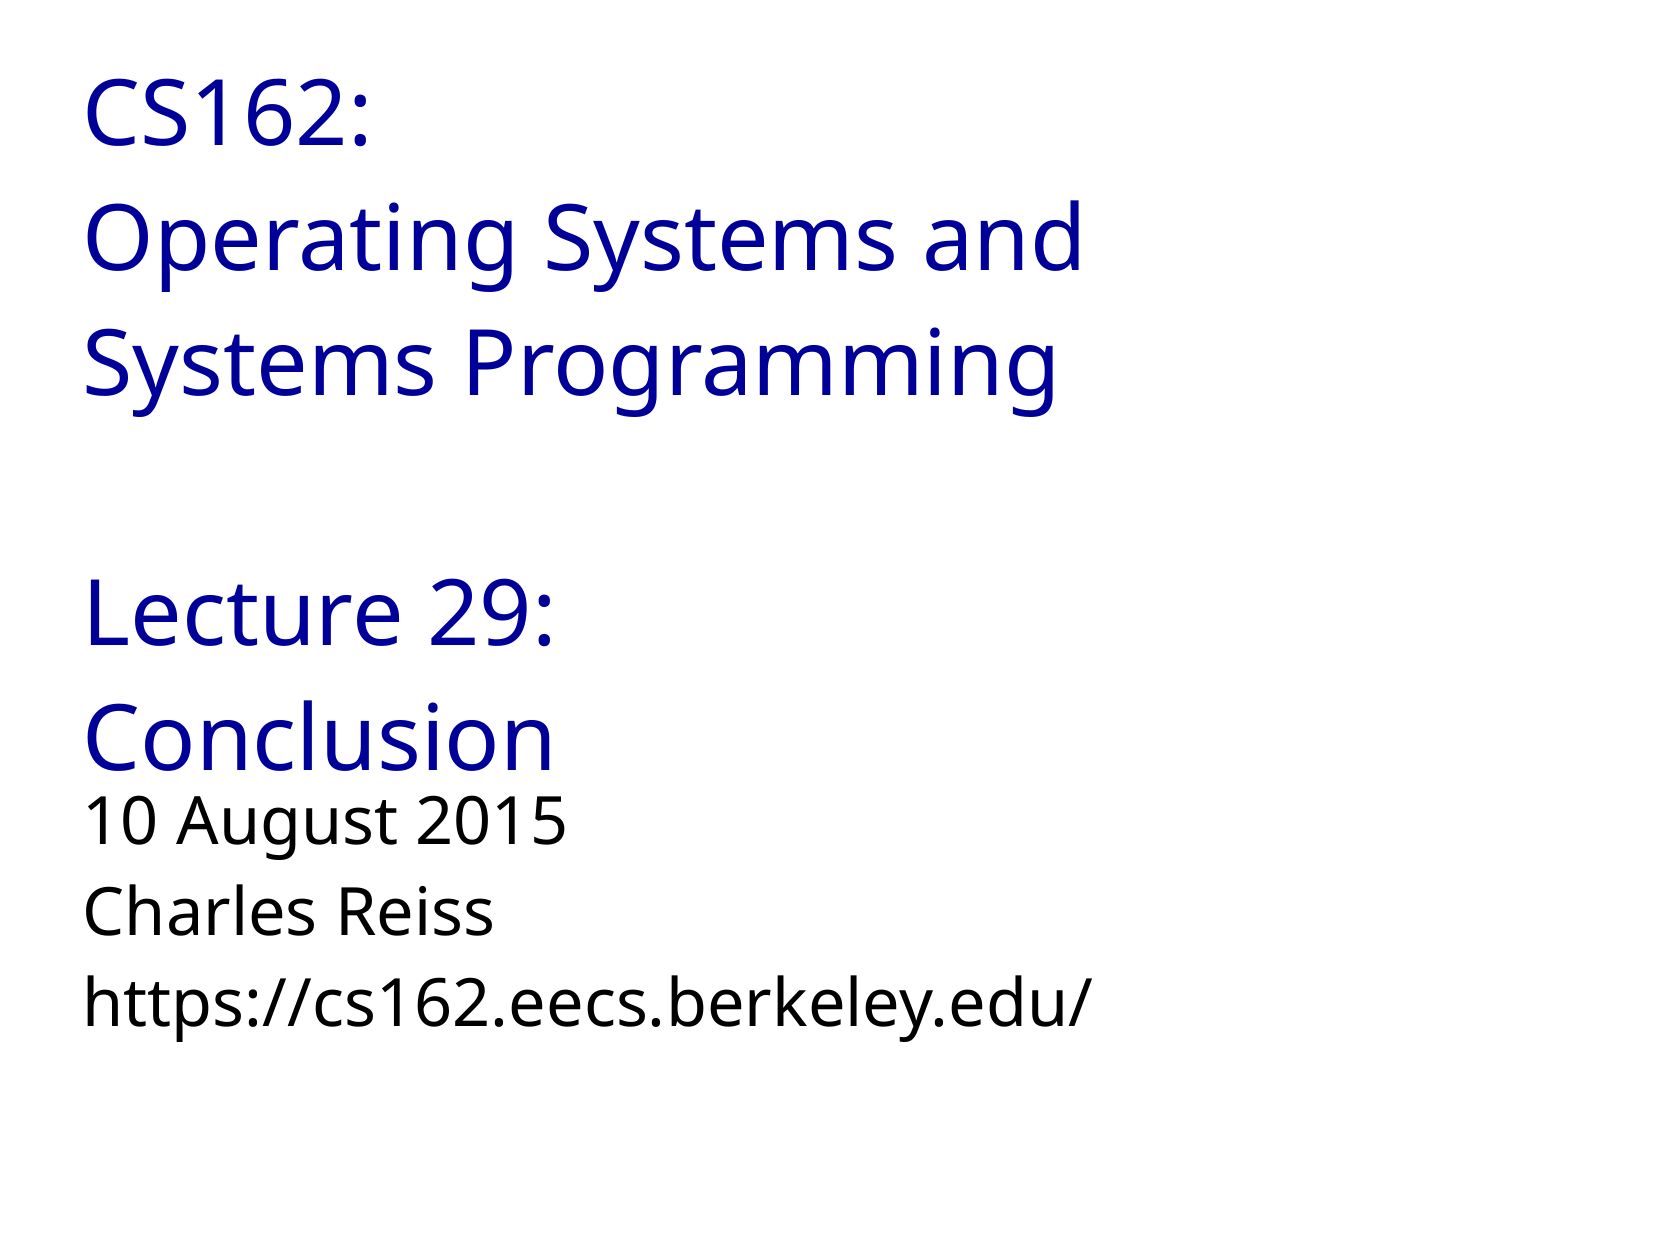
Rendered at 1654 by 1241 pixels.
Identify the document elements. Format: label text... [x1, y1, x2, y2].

title CS162: Operating Systems and Systems Programming Lecture 29: Conclusion [82, 67, 1636, 777]
subtitle 10 August 2015 Charles Reiss https://cs162.eecs.berkeley.edu/ [82, 797, 1571, 1022]
